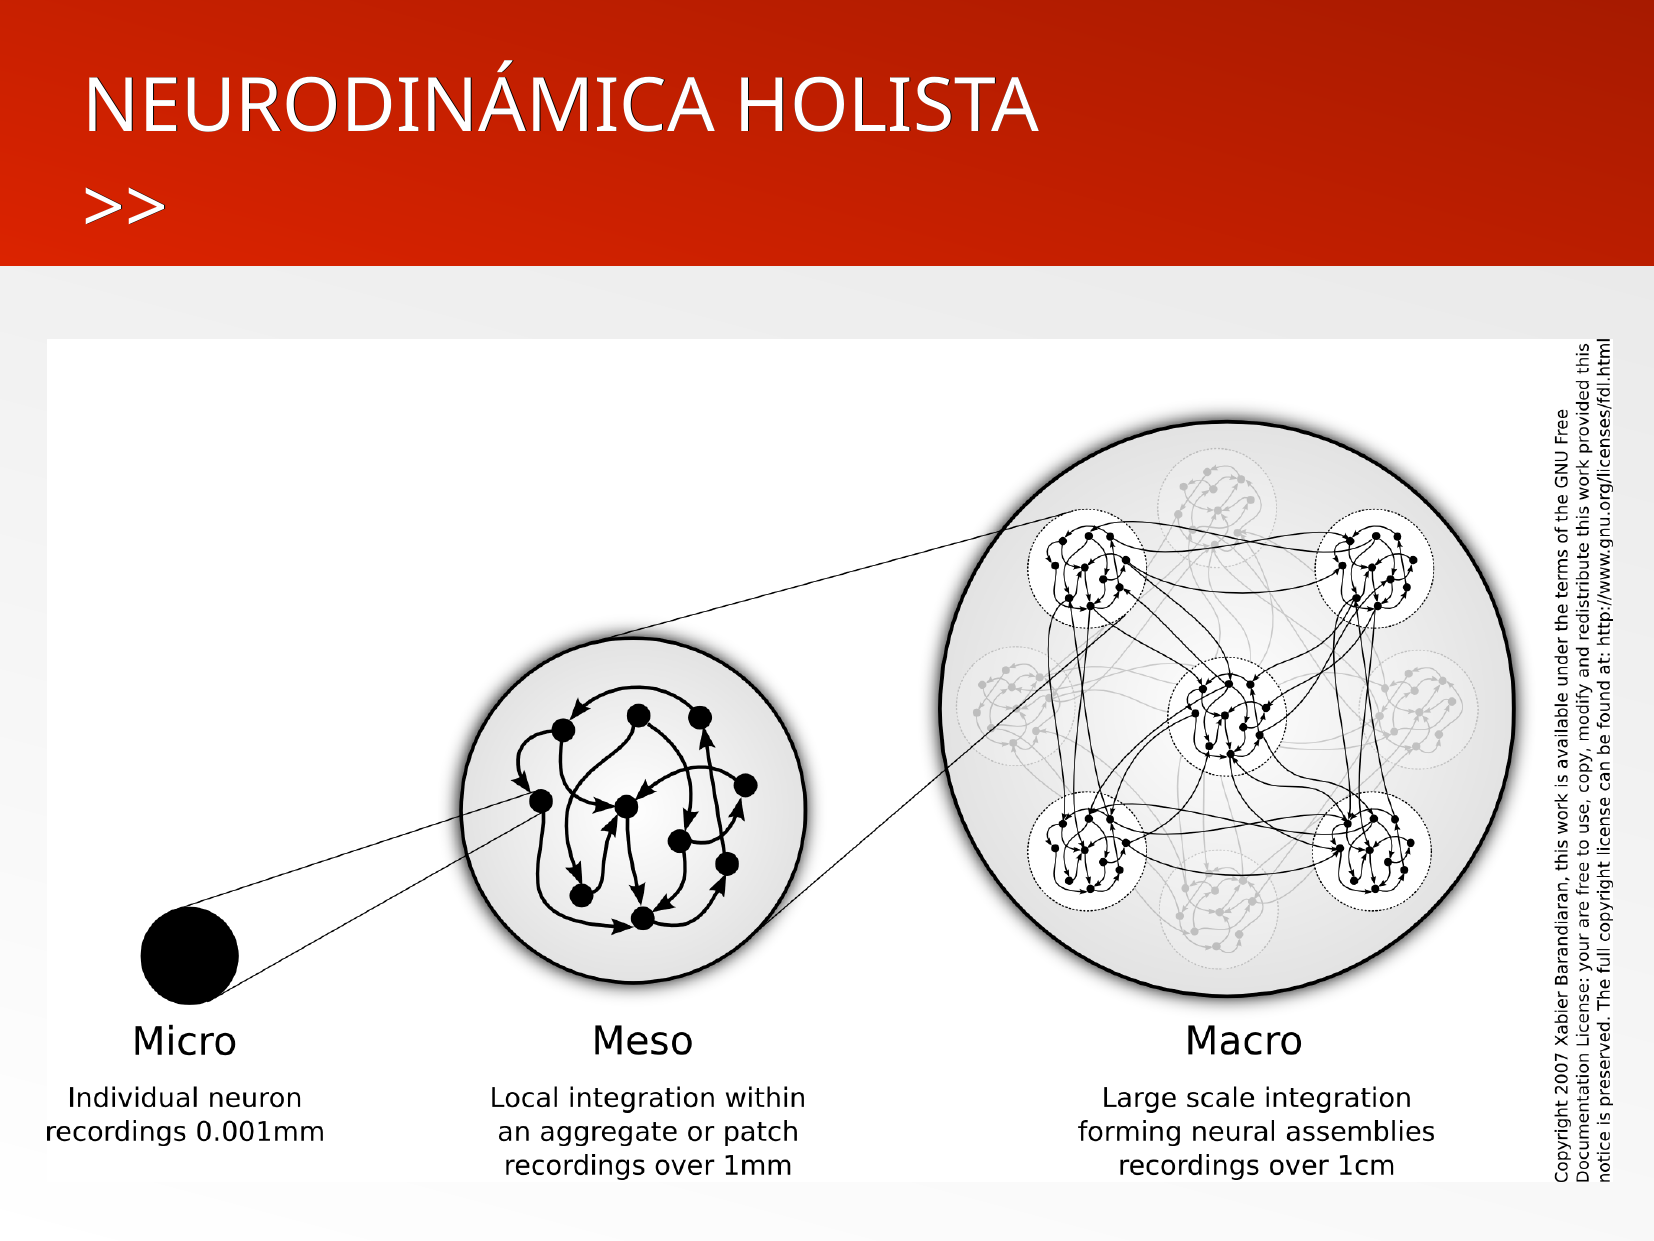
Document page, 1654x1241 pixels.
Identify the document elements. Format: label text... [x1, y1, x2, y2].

text_box [0, 0, 1654, 266]
title NEURODINÁMICA HOLISTA >> [82, 49, 1571, 257]
picture [47, 339, 1613, 1182]
